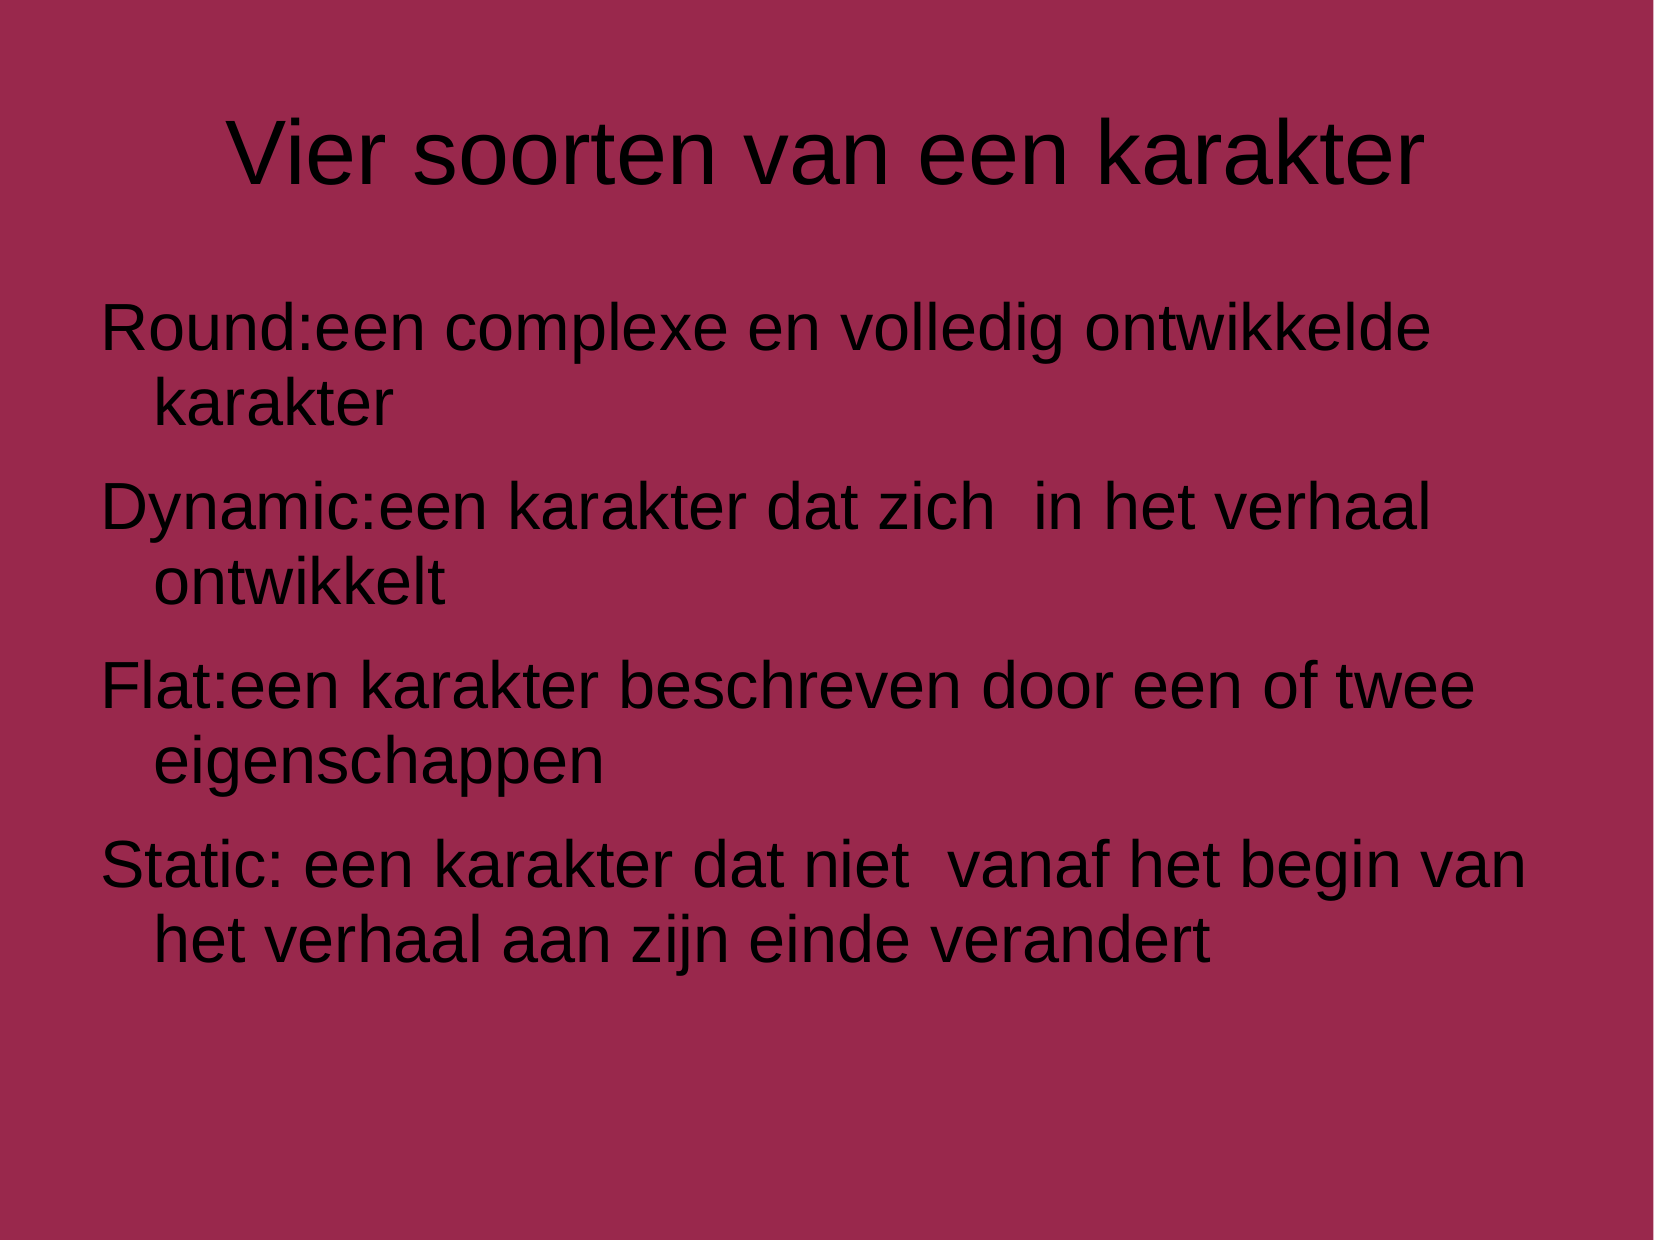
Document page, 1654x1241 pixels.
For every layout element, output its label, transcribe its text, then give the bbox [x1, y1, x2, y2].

list Round:een complexe en volledig ontwikkelde karakter Dynamic:een karakter dat zich in het verhaal ontwikkelt Flat:een karakter beschreven door een of twee eigenschappen Static: een karakter dat niet vanaf het begin van het verhaal aan zijn einde verandert [82, 290, 1571, 1109]
title Vier soorten van een karakter [82, 49, 1571, 257]
